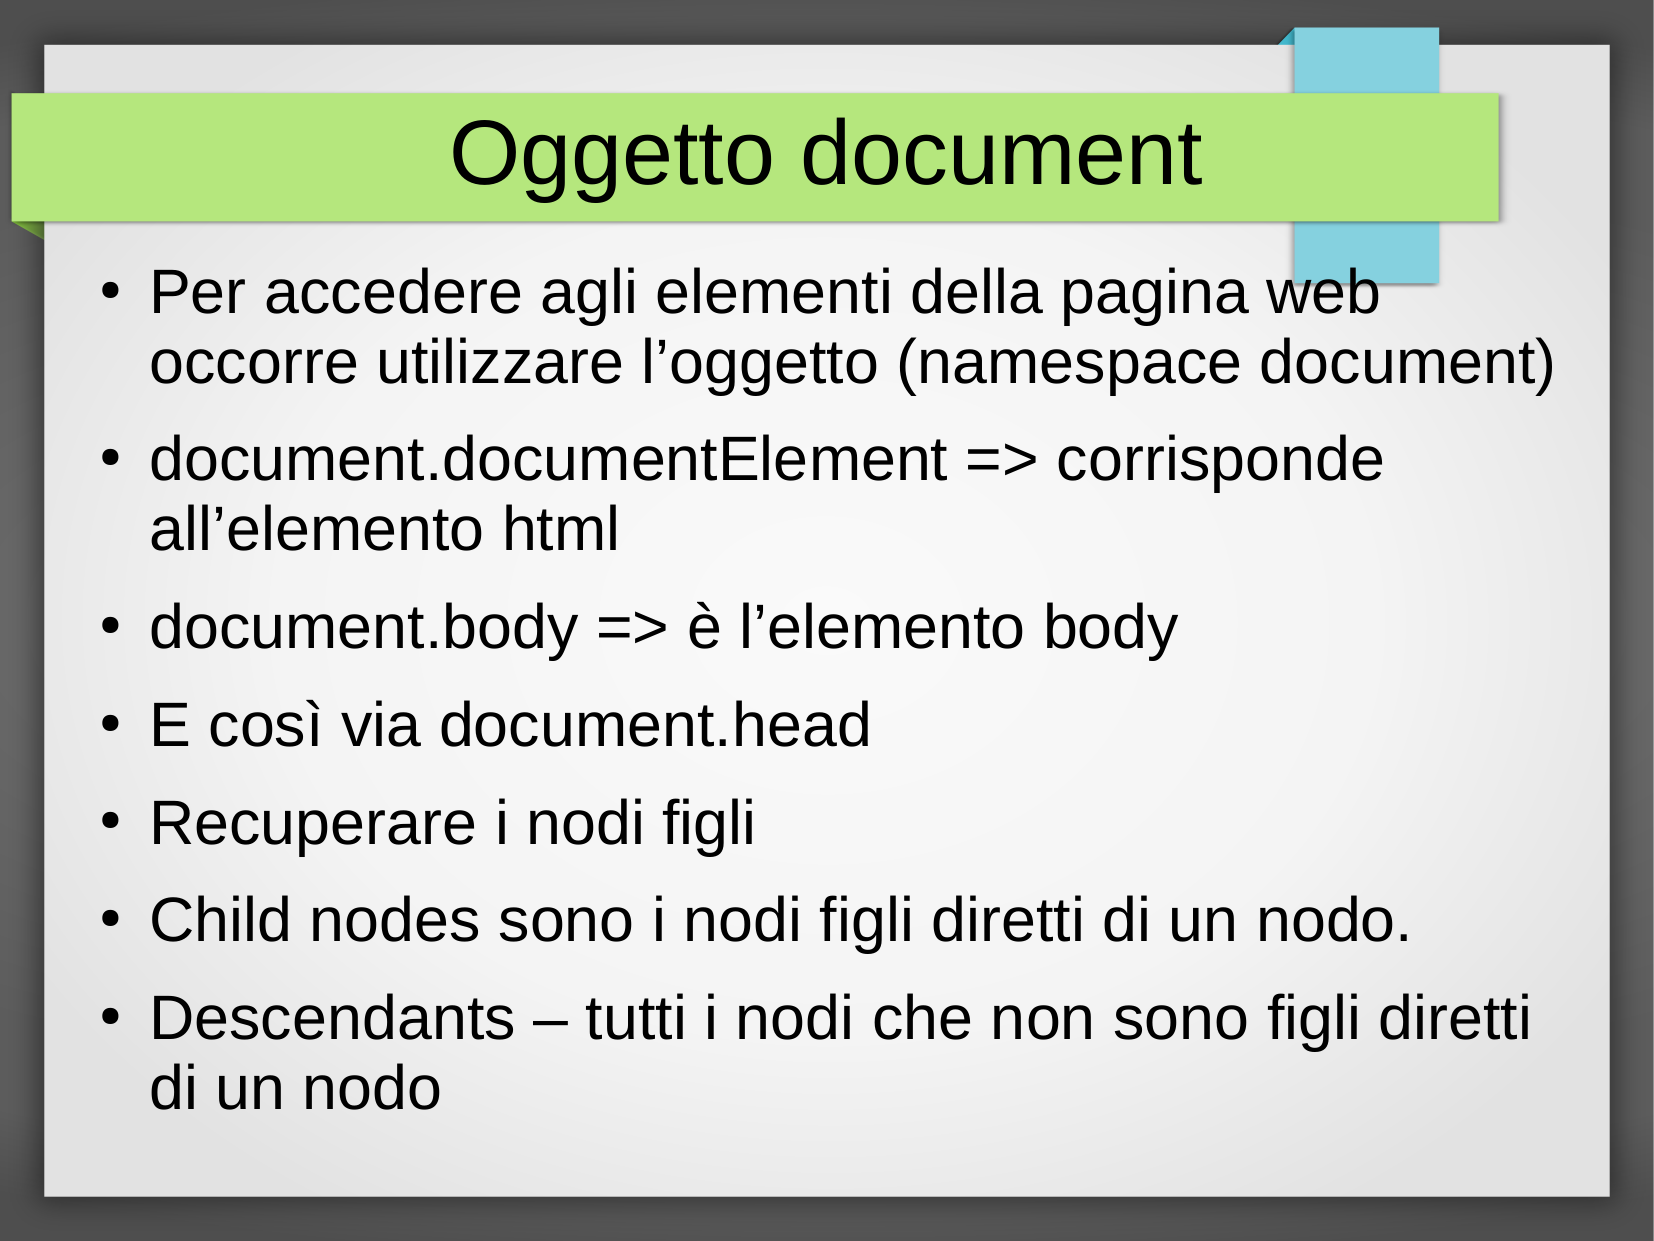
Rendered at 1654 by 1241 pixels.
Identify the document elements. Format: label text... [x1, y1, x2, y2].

title Oggetto document [82, 49, 1571, 256]
picture [0, 0, 1654, 1241]
list Per accedere agli elementi della pagina web occorre utilizzare l’oggetto (namespace document) document.documentElement => corrisponde all’elemento html document.body => è l’elemento body E così via document.head Recuperare i nodi figli Child nodes sono i nodi figli diretti di un nodo. Descendants – tutti i nodi che non sono figli diretti di un nodo [82, 256, 1571, 1182]
